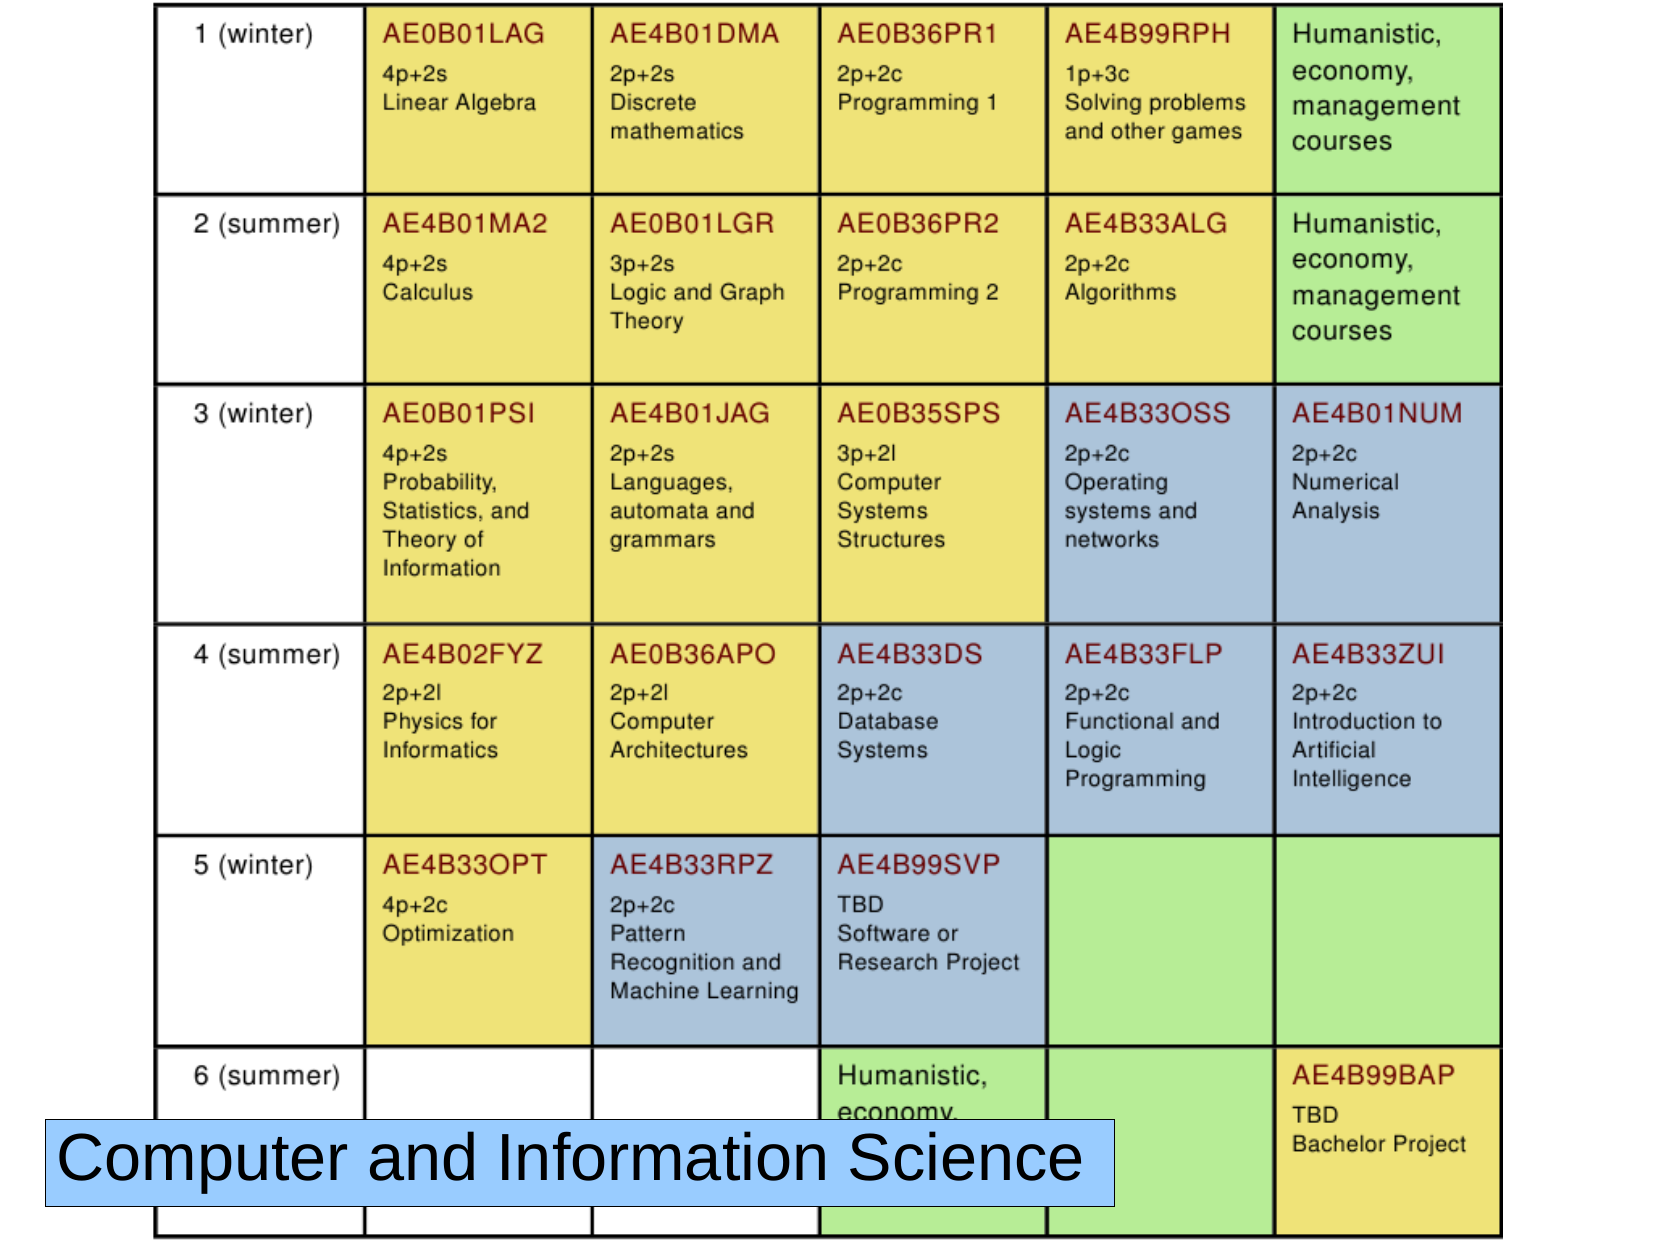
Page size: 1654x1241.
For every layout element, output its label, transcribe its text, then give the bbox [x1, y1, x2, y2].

picture [152, 0, 1503, 1241]
subtitle Computer and Information Science [0, 1100, 1143, 1216]
